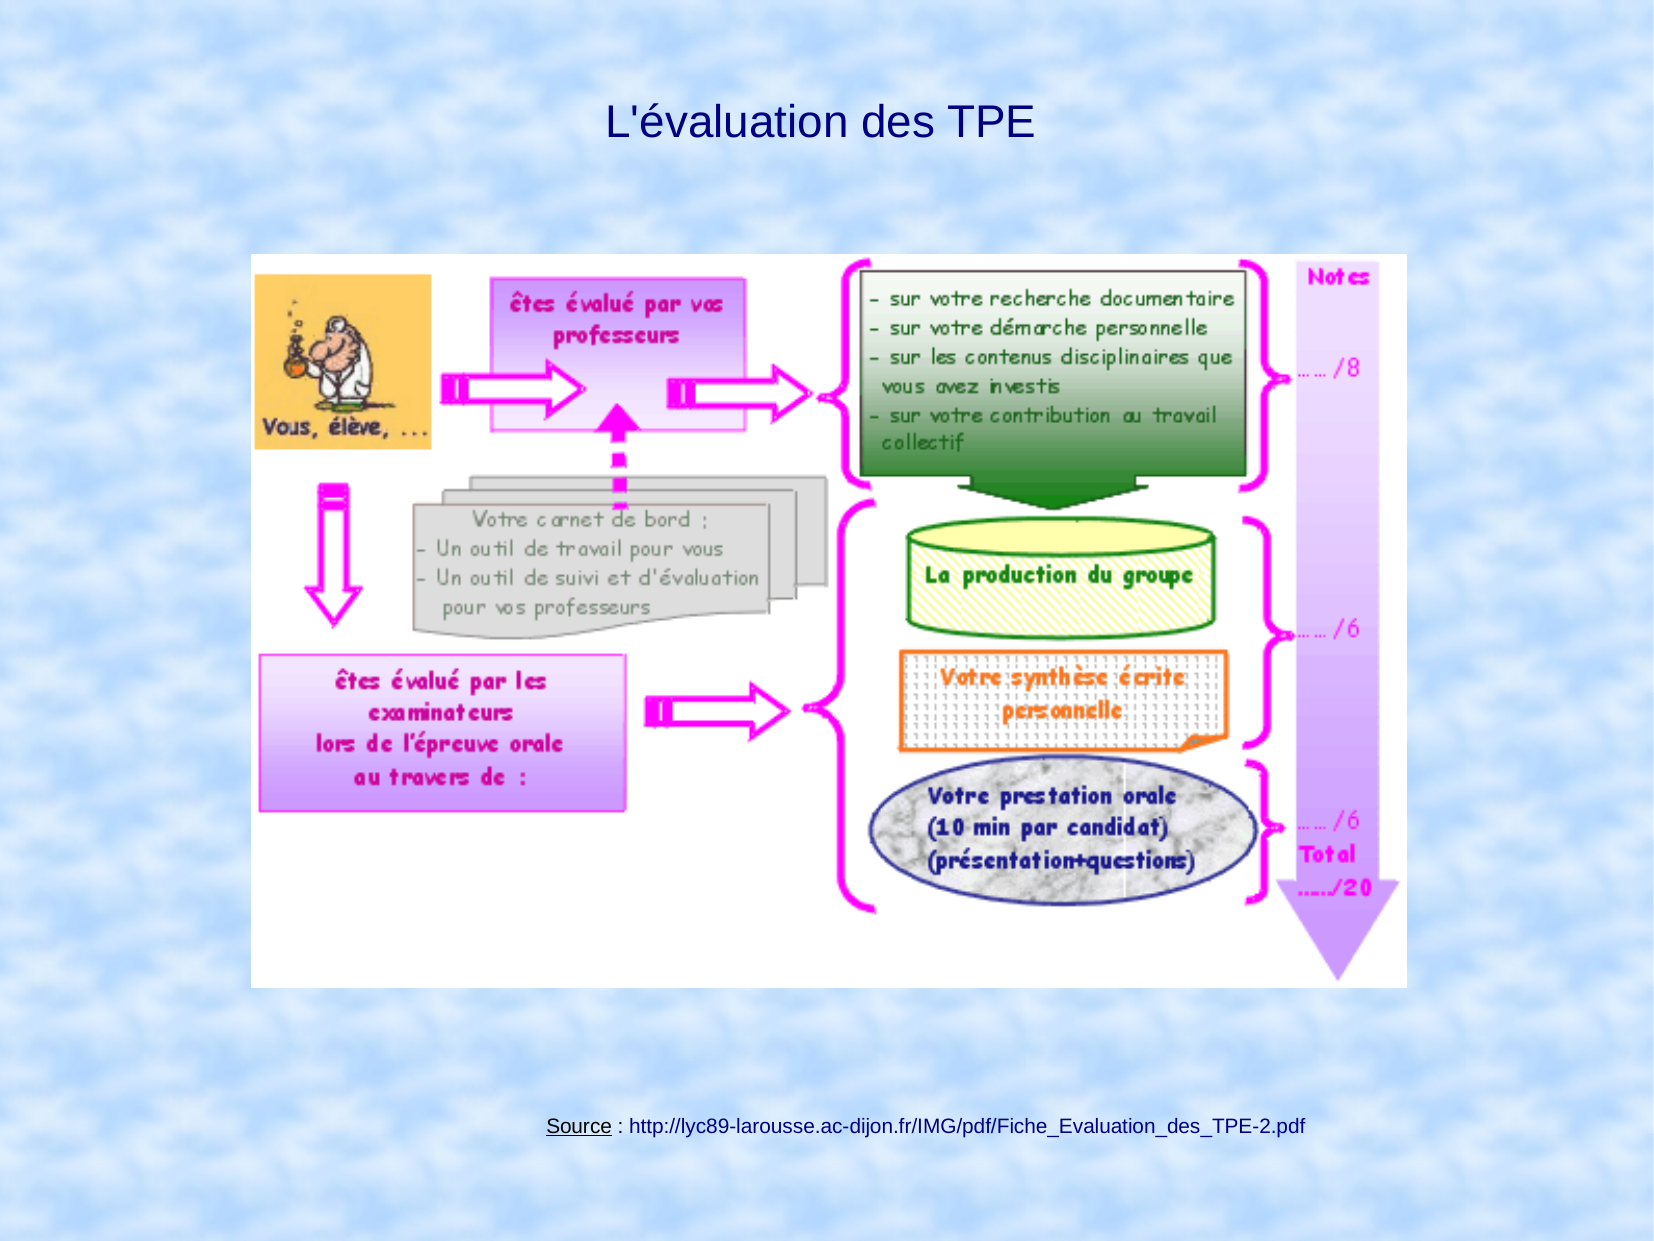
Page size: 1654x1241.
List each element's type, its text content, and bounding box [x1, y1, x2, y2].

picture [0, 0, 1654, 1241]
text_box L'évaluation des TPE [590, 88, 1052, 155]
text_box Source : http://lyc89-larousse.ac-dijon.fr/IMG/pdf/Fiche_Evaluation_des_TPE-2.pdf [531, 1092, 1332, 1150]
